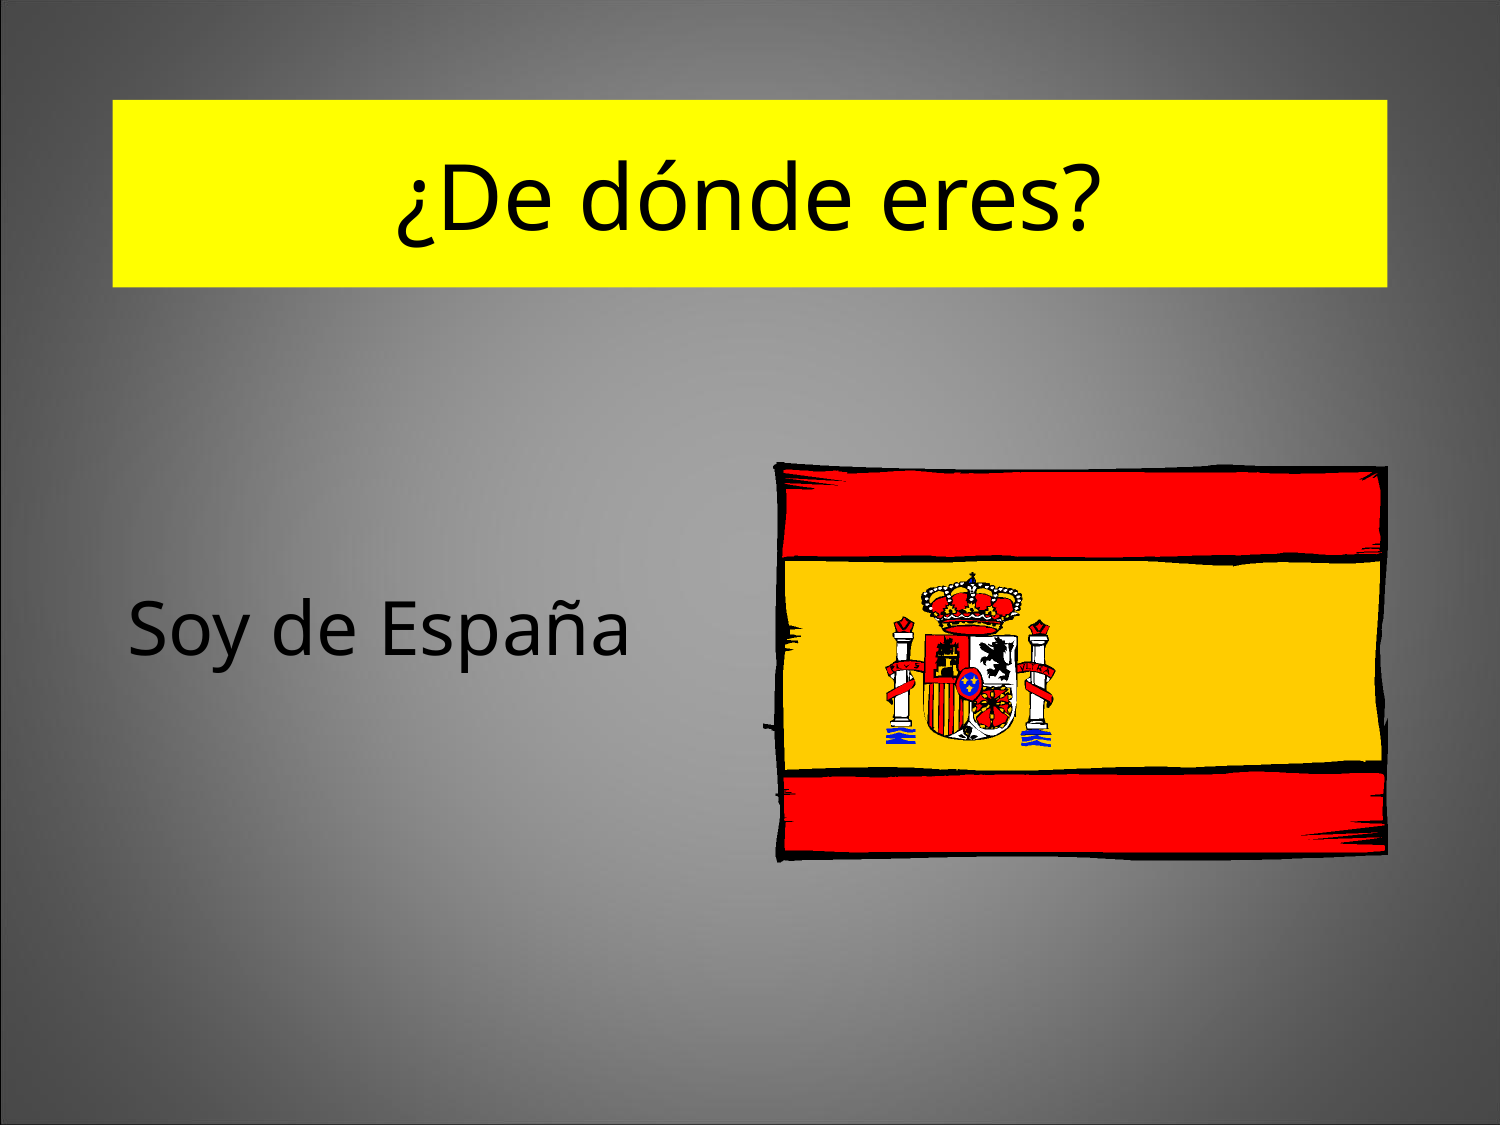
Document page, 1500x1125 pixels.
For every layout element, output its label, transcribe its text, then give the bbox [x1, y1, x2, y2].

picture [0, 0, 1500, 1125]
title ¿De dónde eres? [112, 99, 1388, 288]
list Soy de España [112, 324, 738, 1000]
